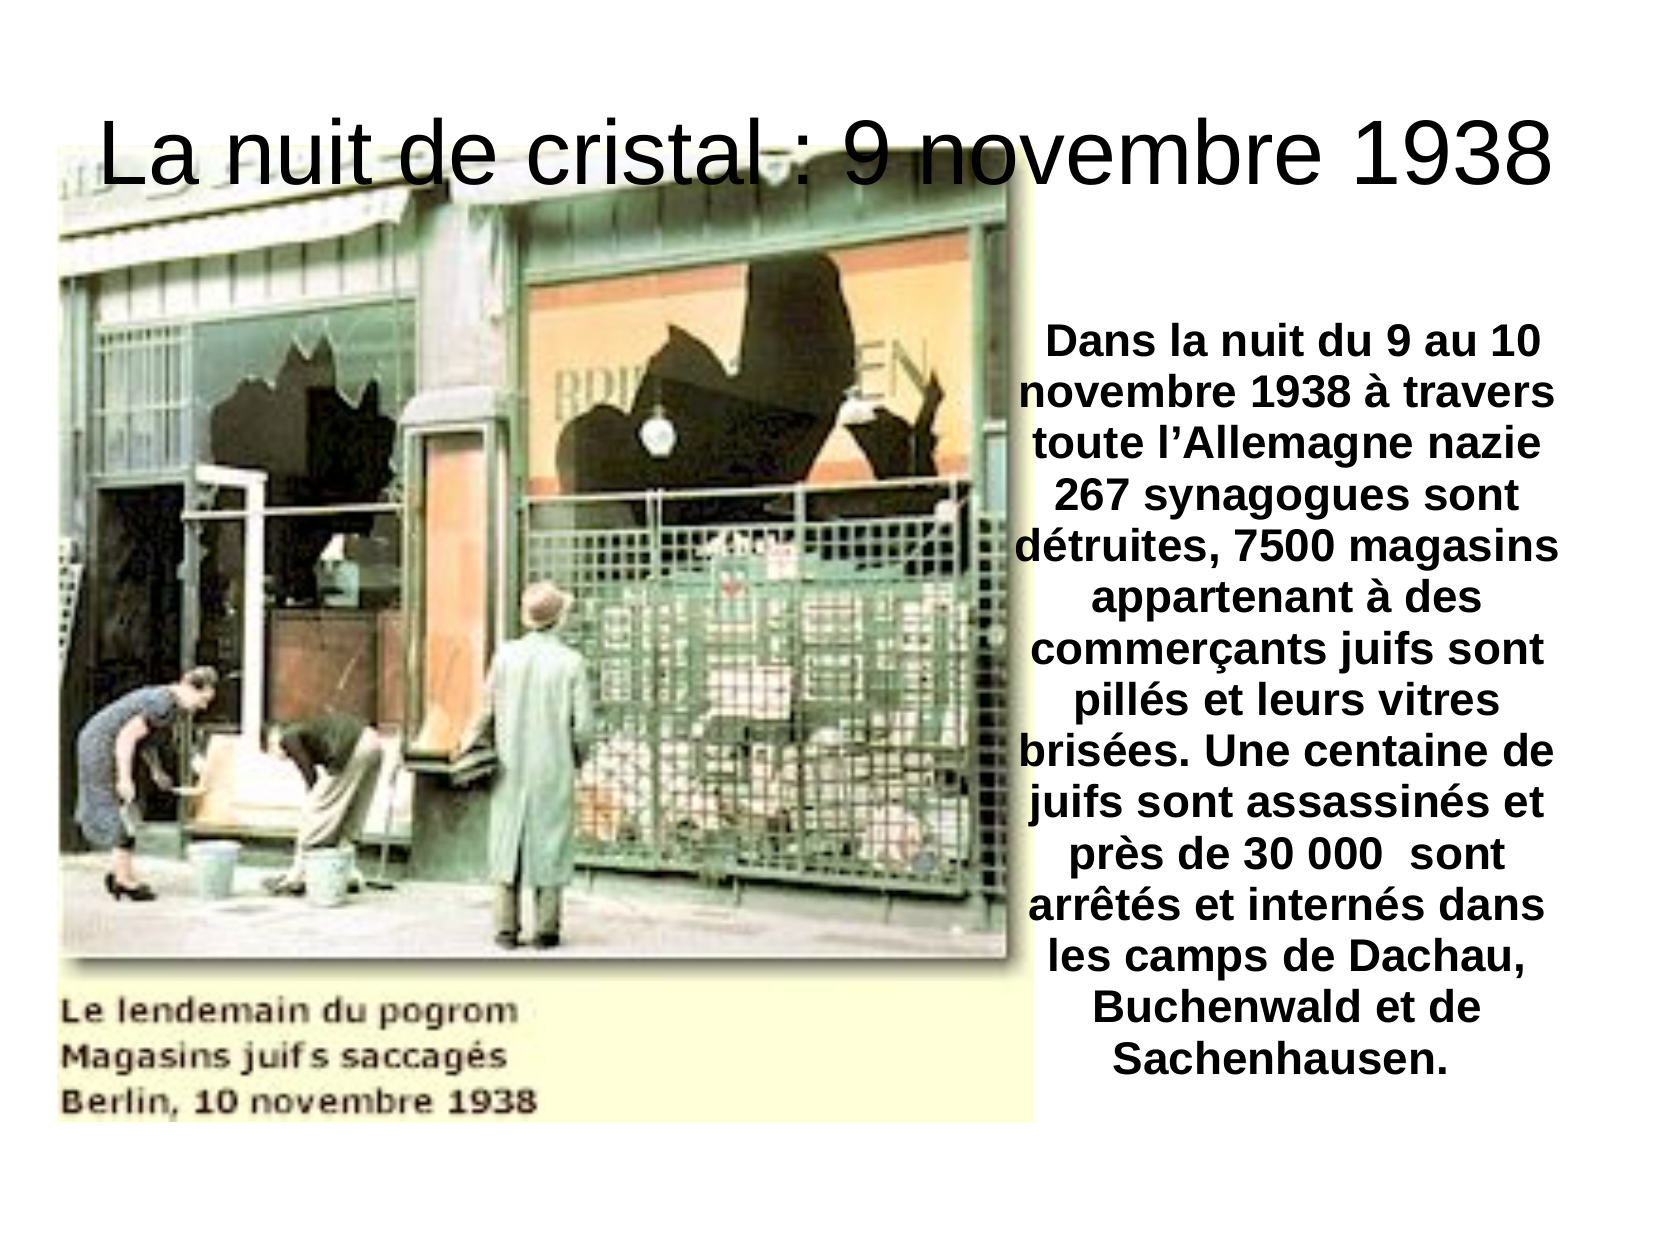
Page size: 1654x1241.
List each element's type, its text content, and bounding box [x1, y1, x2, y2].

picture [57, 145, 1034, 1123]
subtitle Dans la nuit du 9 au 10 novembre 1938 à travers toute l’Allemagne nazie 267 synagogues sont détruites, 7500 magasins appartenant à des commerçants juifs sont pillés et leurs vitres brisées. Une centaine de juifs sont assassinés et près de 30 000 sont arrêtés et internés dans les camps de Dachau, Buchenwald et de Sachenhausen. [1003, 297, 1571, 1102]
title La nuit de cristal : 9 novembre 1938 [82, 56, 1571, 250]
